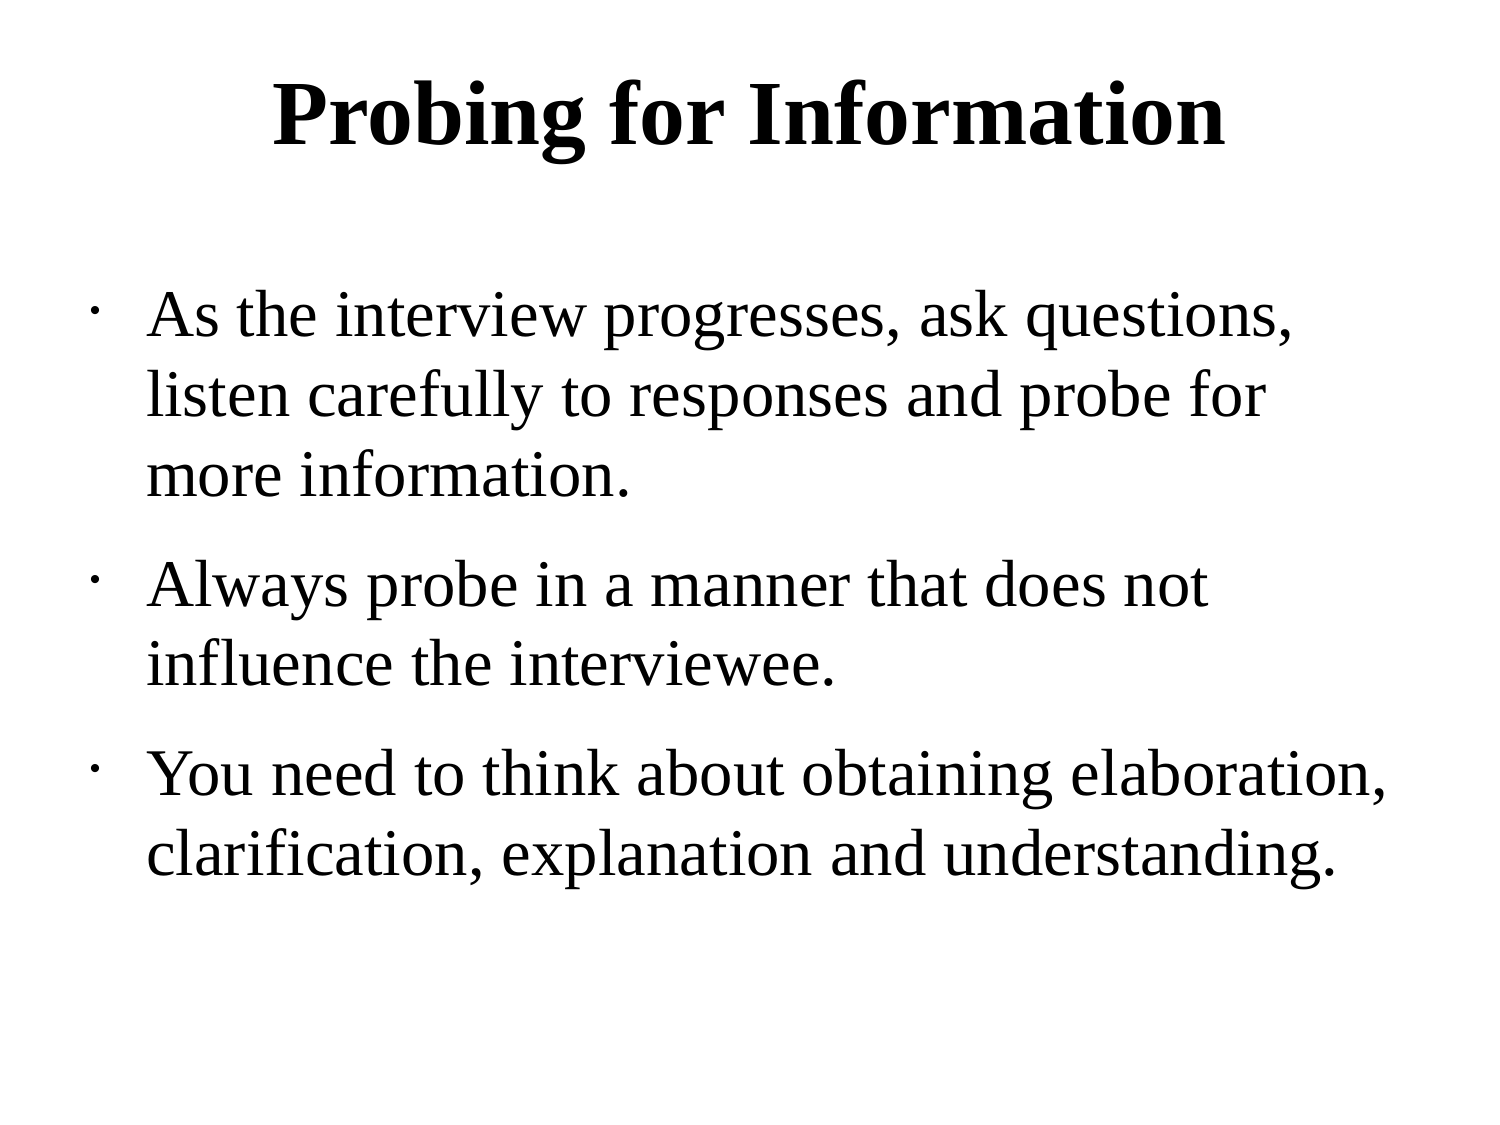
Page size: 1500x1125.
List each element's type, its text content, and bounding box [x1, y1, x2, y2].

title Probing for Information [75, 45, 1425, 233]
list As the interview progresses, ask questions, listen carefully to responses and probe for more information. Always probe in a manner that does not influence the interviewee. You need to think about obtaining elaboration, clarification, explanation and understanding. [75, 262, 1425, 1005]
